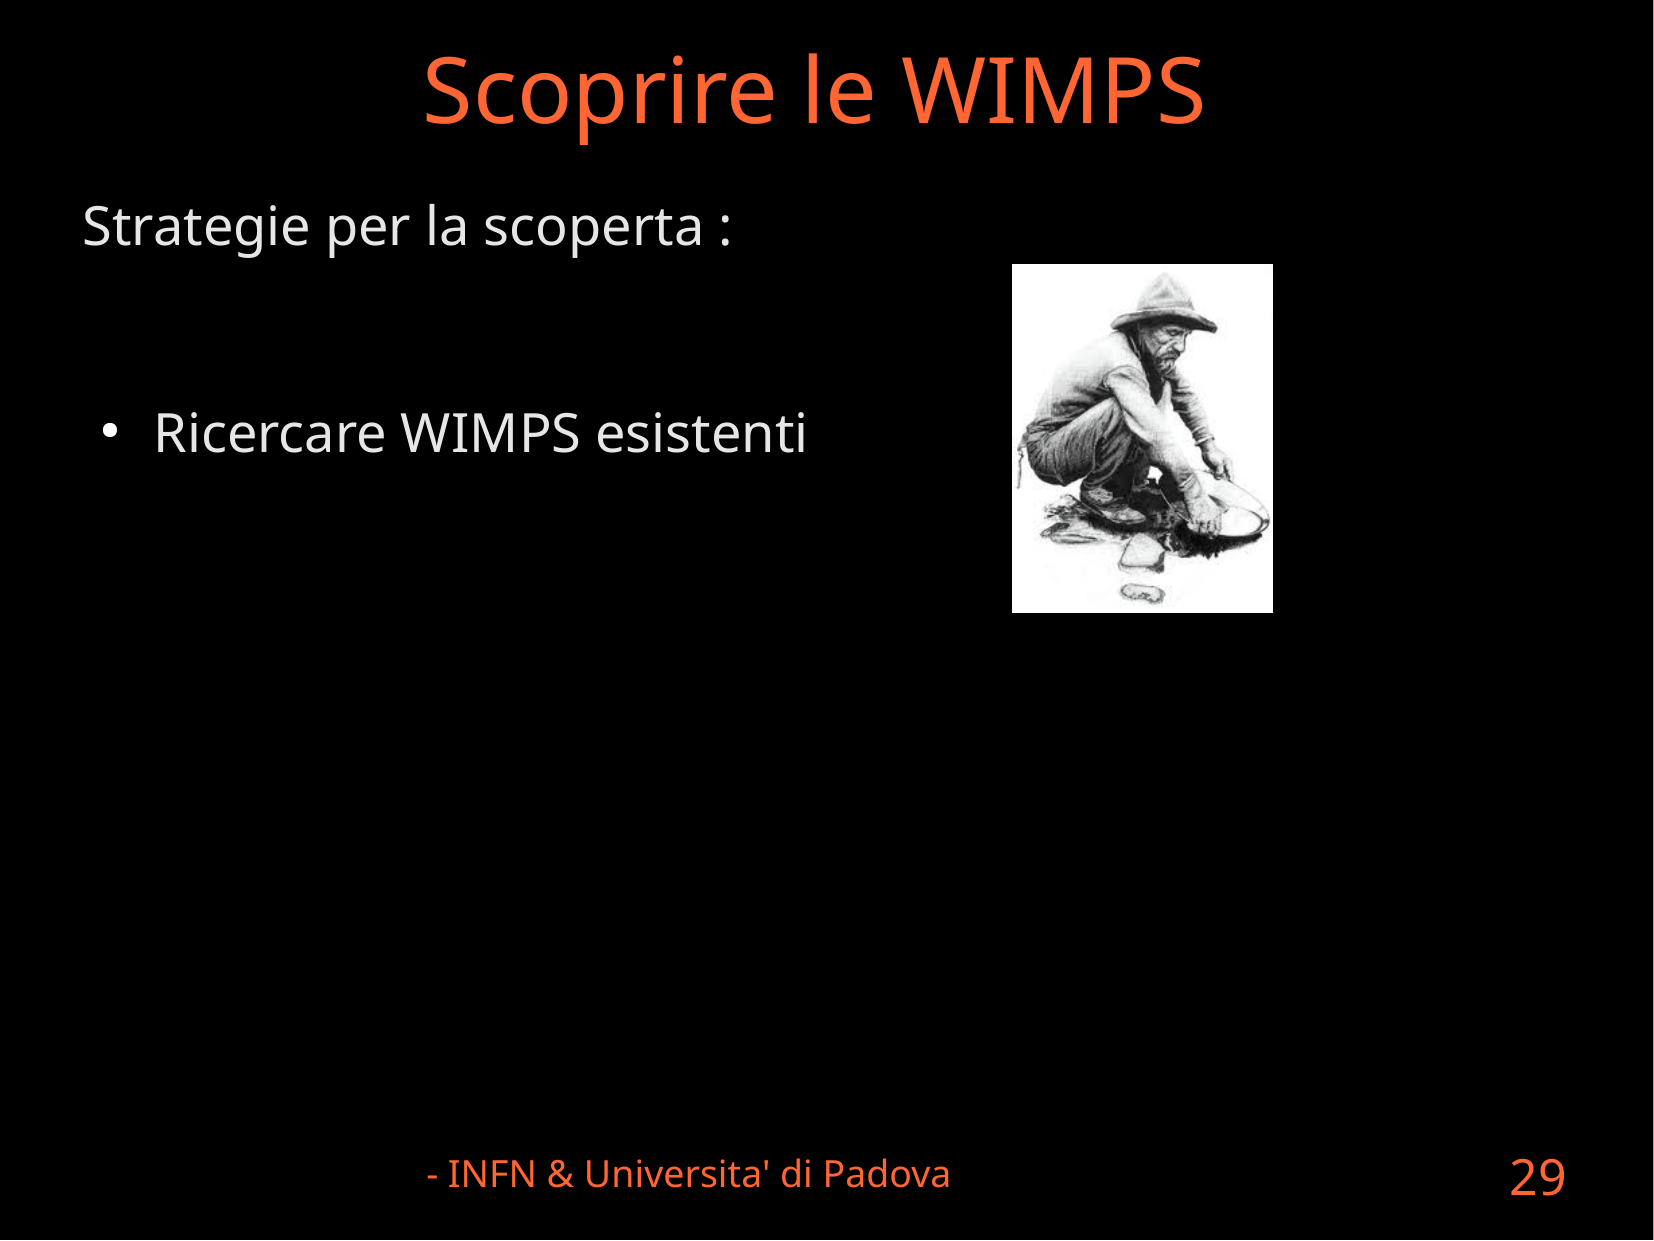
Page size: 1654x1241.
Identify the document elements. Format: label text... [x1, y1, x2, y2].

title Scoprire le WIMPS [82, 19, 1571, 157]
picture [1012, 264, 1273, 613]
list Strategie per la scoperta : Ricercare WIMPS esistenti [82, 187, 1571, 1094]
